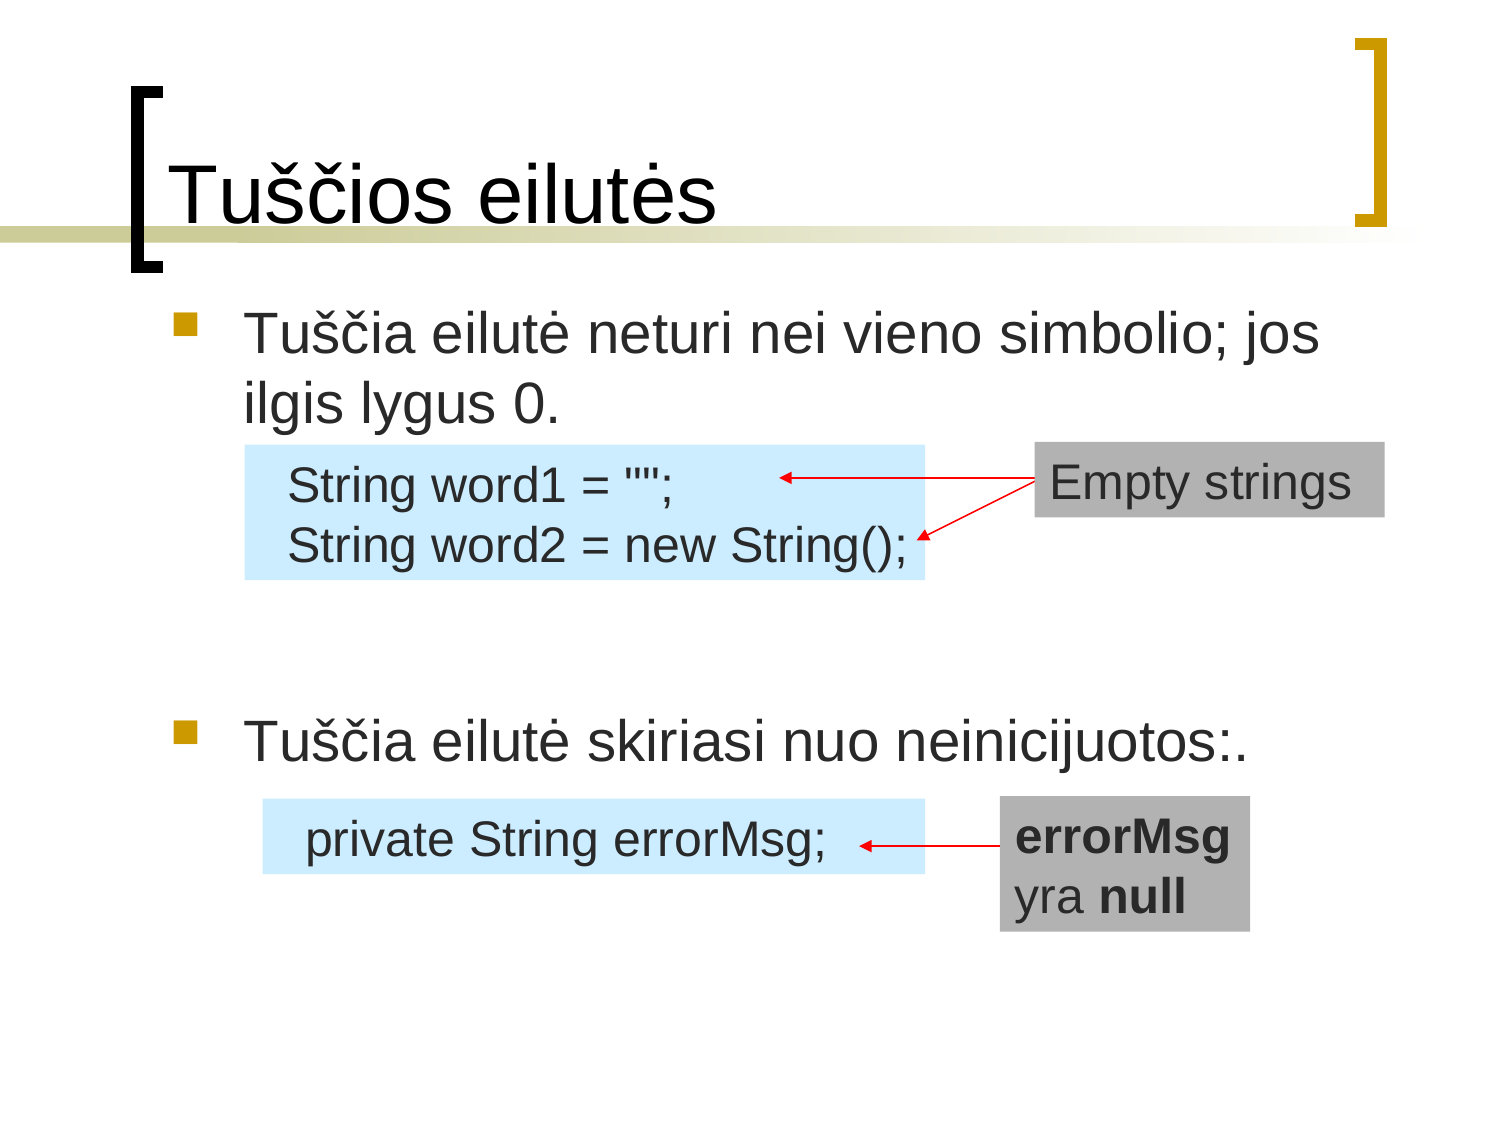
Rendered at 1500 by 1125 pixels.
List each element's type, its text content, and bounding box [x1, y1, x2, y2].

title Tuščios eilutės [152, 15, 1328, 248]
text_box private String errorMsg; [262, 798, 926, 875]
text_box Empty strings [1034, 441, 1385, 518]
text_box errorMsg yra null [999, 796, 1251, 932]
text_box String word1 = ""; String word2 = new String(); [244, 444, 926, 581]
list Tuščia eilutė neturi nei vieno simbolio; jos ilgis lygus 0. Tuščia eilutė skiriasi nuo neinicijuotos:. [155, 287, 1413, 1000]
